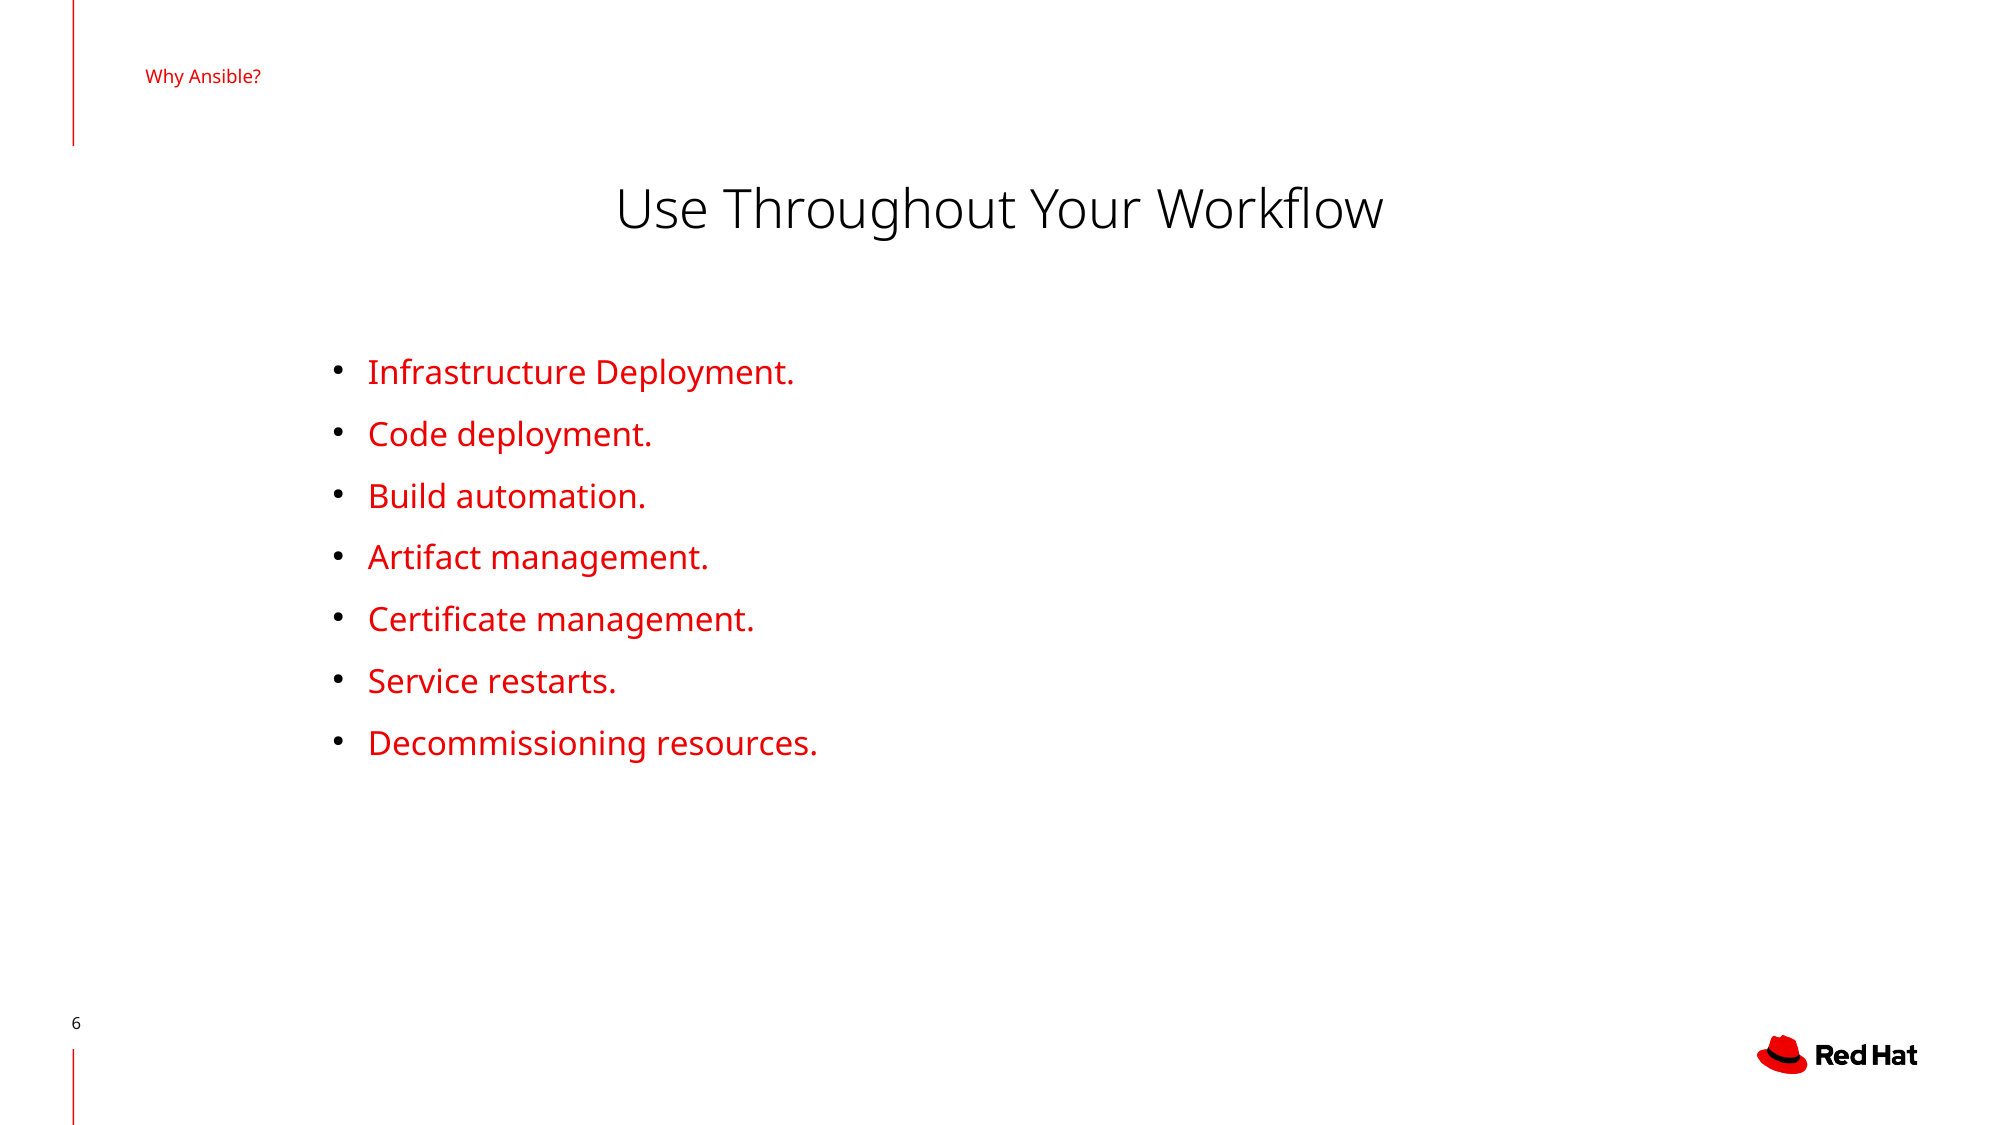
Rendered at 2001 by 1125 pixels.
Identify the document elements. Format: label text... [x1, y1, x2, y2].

picture [1757, 1035, 1918, 1074]
text_box Infrastructure Deployment. Code deployment. Build automation. Artifact management. Certificate management. Service restarts. Decommissioning resources. [332, 329, 1653, 568]
subtitle Why Ansible? [73, 9, 918, 143]
title Use Throughout Your Workflow [287, 155, 1713, 315]
